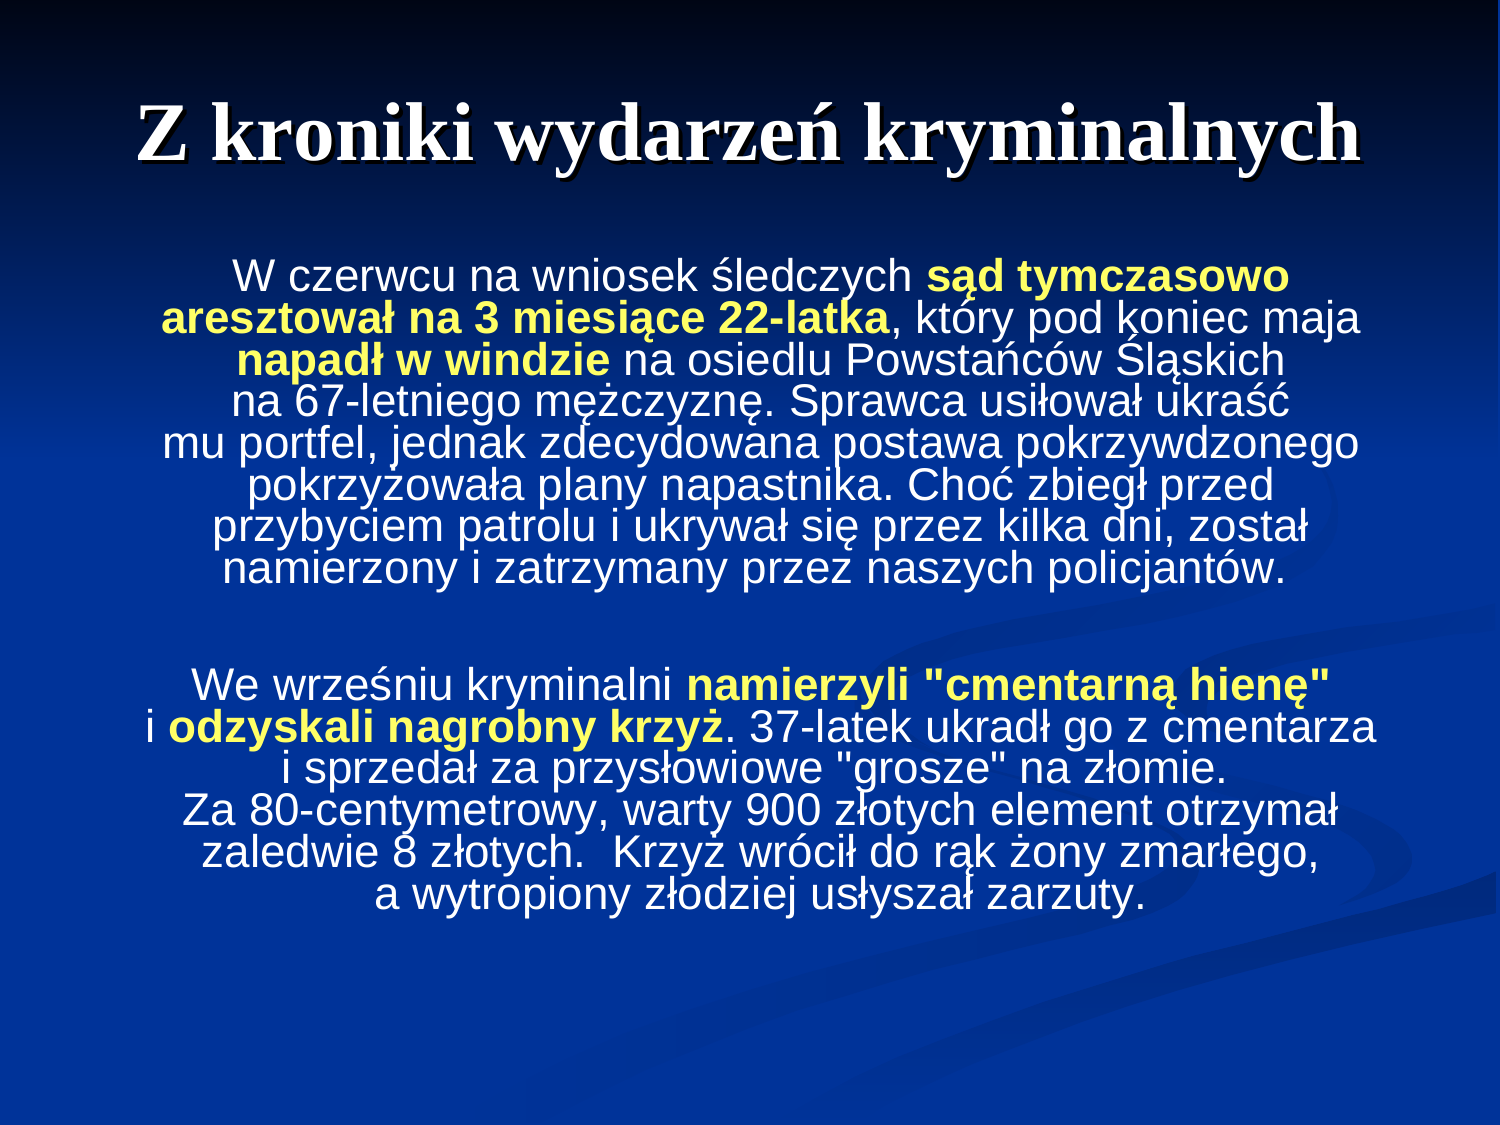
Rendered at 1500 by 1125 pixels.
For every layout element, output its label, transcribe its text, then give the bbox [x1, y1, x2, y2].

title Z kroniki wydarzeń kryminalnych [75, 21, 1423, 178]
list W czerwcu na wniosek śledczych sąd tymczasowo aresztował na 3 miesiące 22-latka, który pod koniec maja napadł w windzie na osiedlu Powstańców Śląskich na 67-letniego mężczyznę. Sprawca usiłował ukraść mu portfel, jednak zdecydowana postawa pokrzywdzonego pokrzyżowała plany napastnika. Choć zbiegł przed przybyciem patrolu i ukrywał się przez kilka dni, został namierzony i zatrzymany przez naszych policjantów. We wrześniu kryminalni namierzyli "cmentarną hienę" i odzyskali nagrobny krzyż. 37-latek ukradł go z cmentarza i sprzedał za przysłowiowe "grosze" na złomie. Za 80-centymetrowy, warty 900 złotych element otrzymał zaledwie 8 złotych. Krzyż wrócił do rąk żony zmarłego, a wytropiony złodziej usłyszał zarzuty. [75, 178, 1423, 922]
